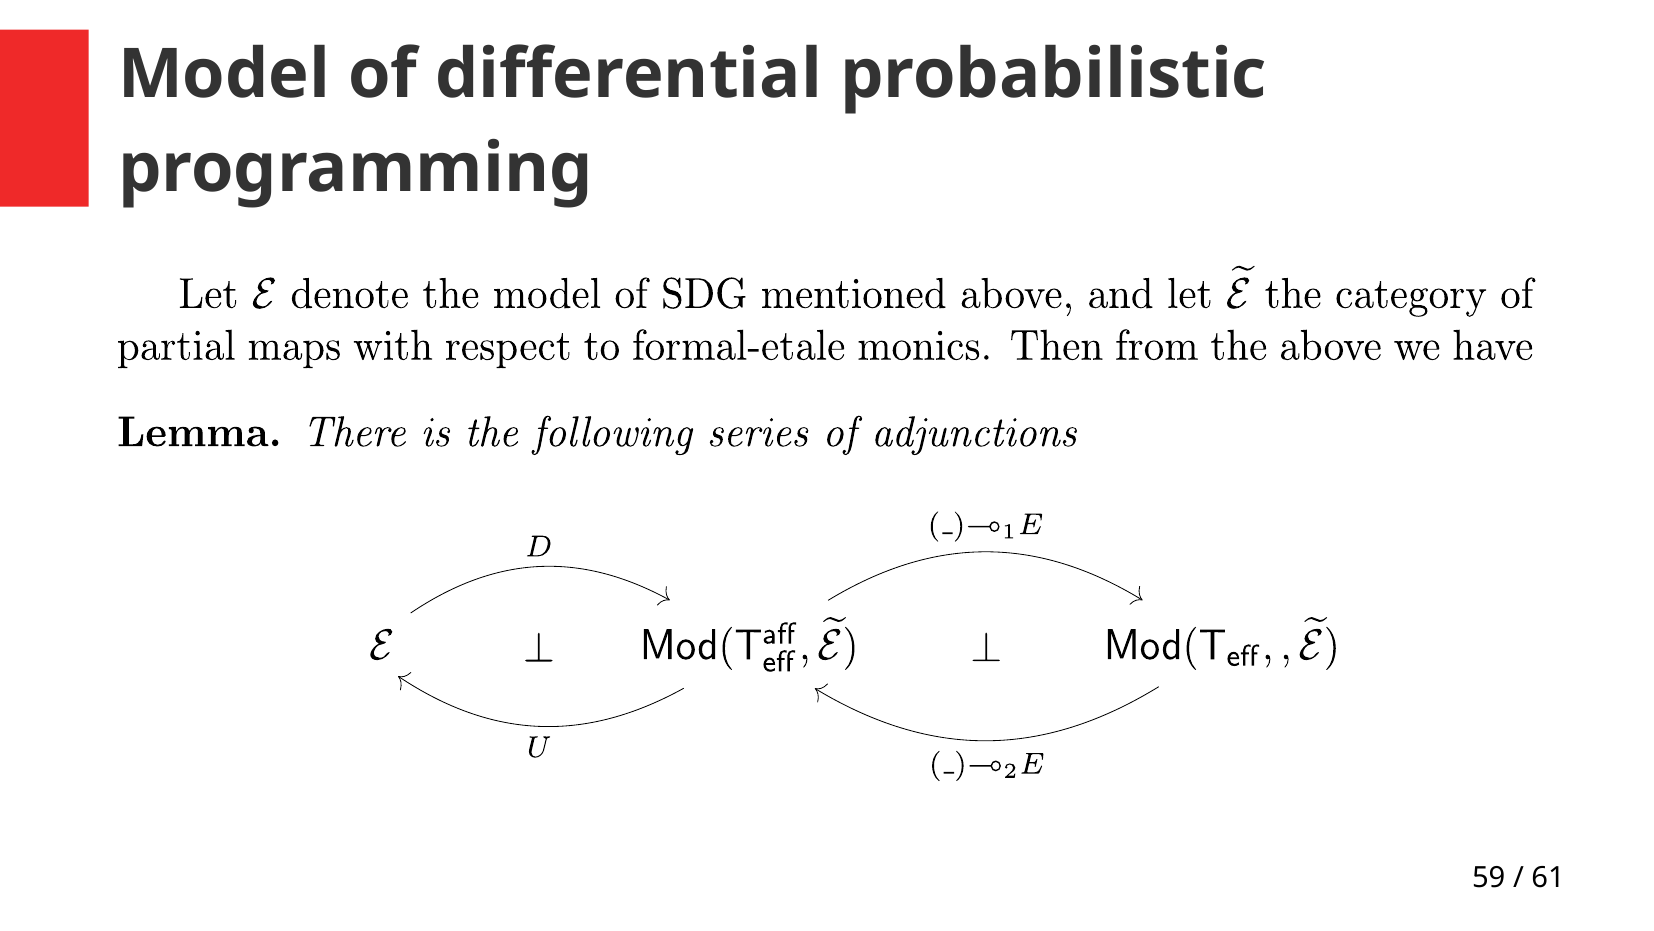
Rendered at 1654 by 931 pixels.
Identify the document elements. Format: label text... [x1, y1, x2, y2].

text_box [118, 265, 1536, 782]
title Model of differential probabilistic programming [118, 24, 1595, 212]
